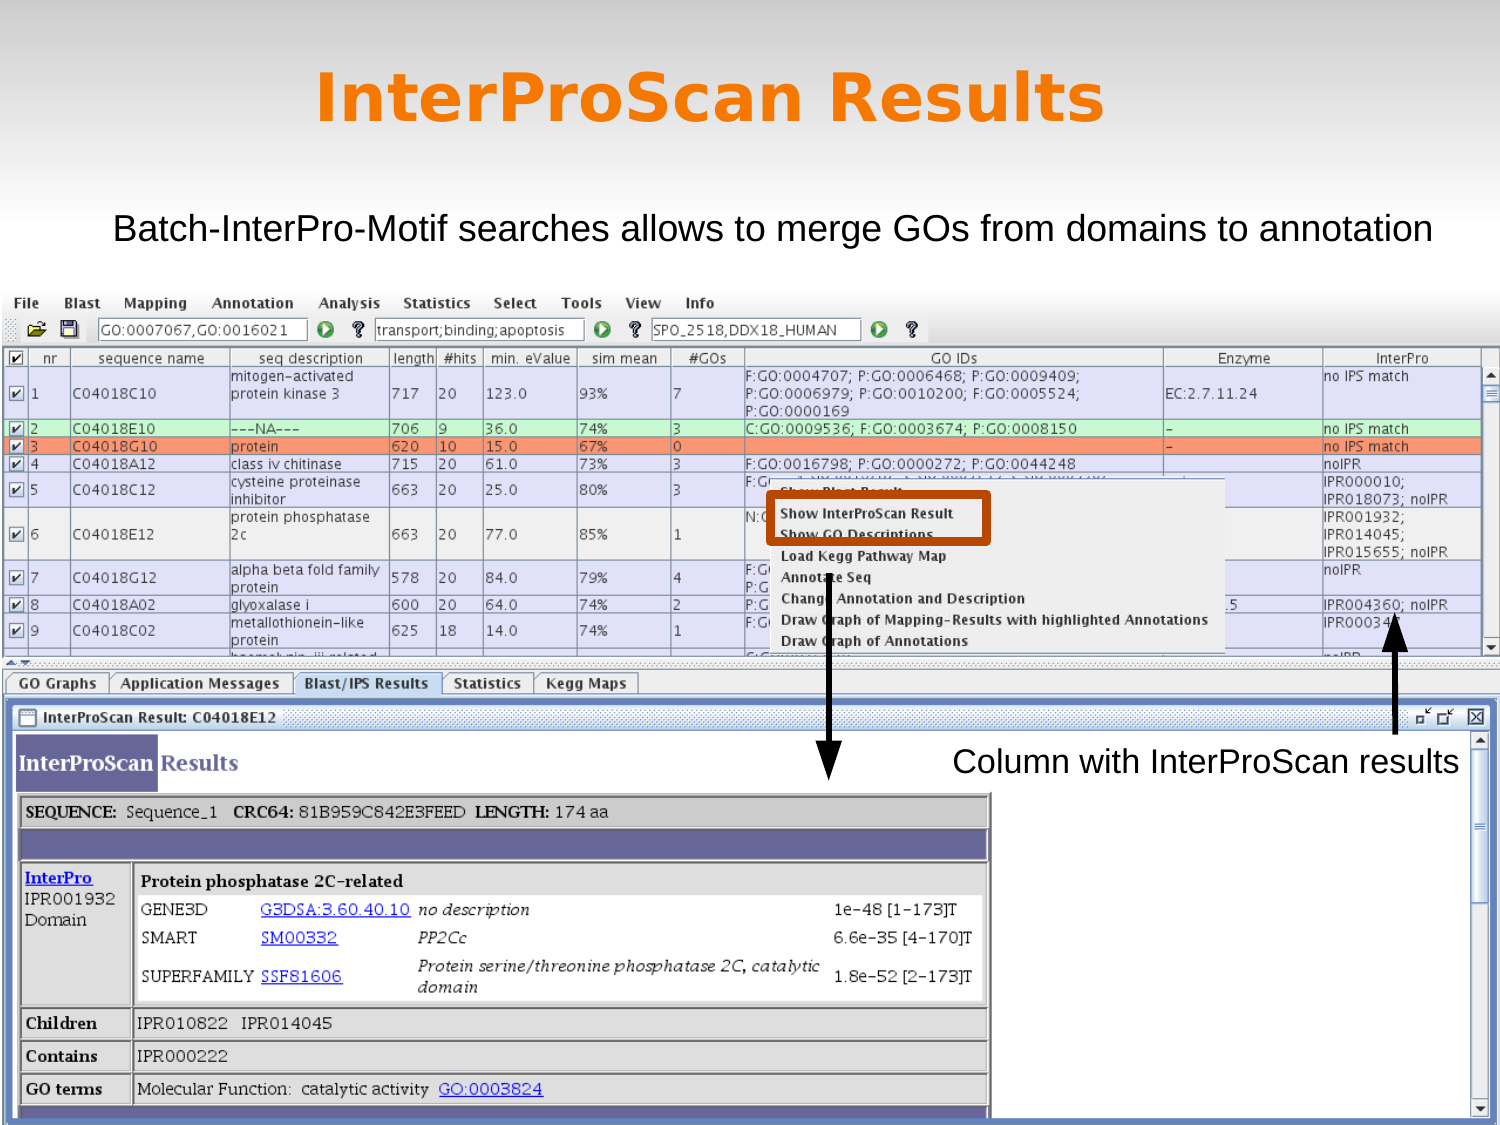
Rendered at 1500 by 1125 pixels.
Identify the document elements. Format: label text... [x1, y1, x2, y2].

text_box Column with InterProScan results [937, 734, 1473, 788]
text_box [1326, 578, 1361, 649]
title InterProScan Results [43, 35, 1379, 161]
picture [2, 292, 1500, 1125]
text_box Batch-InterPro-Motif searches allows to merge GOs from domains to annotation [84, 202, 1500, 257]
